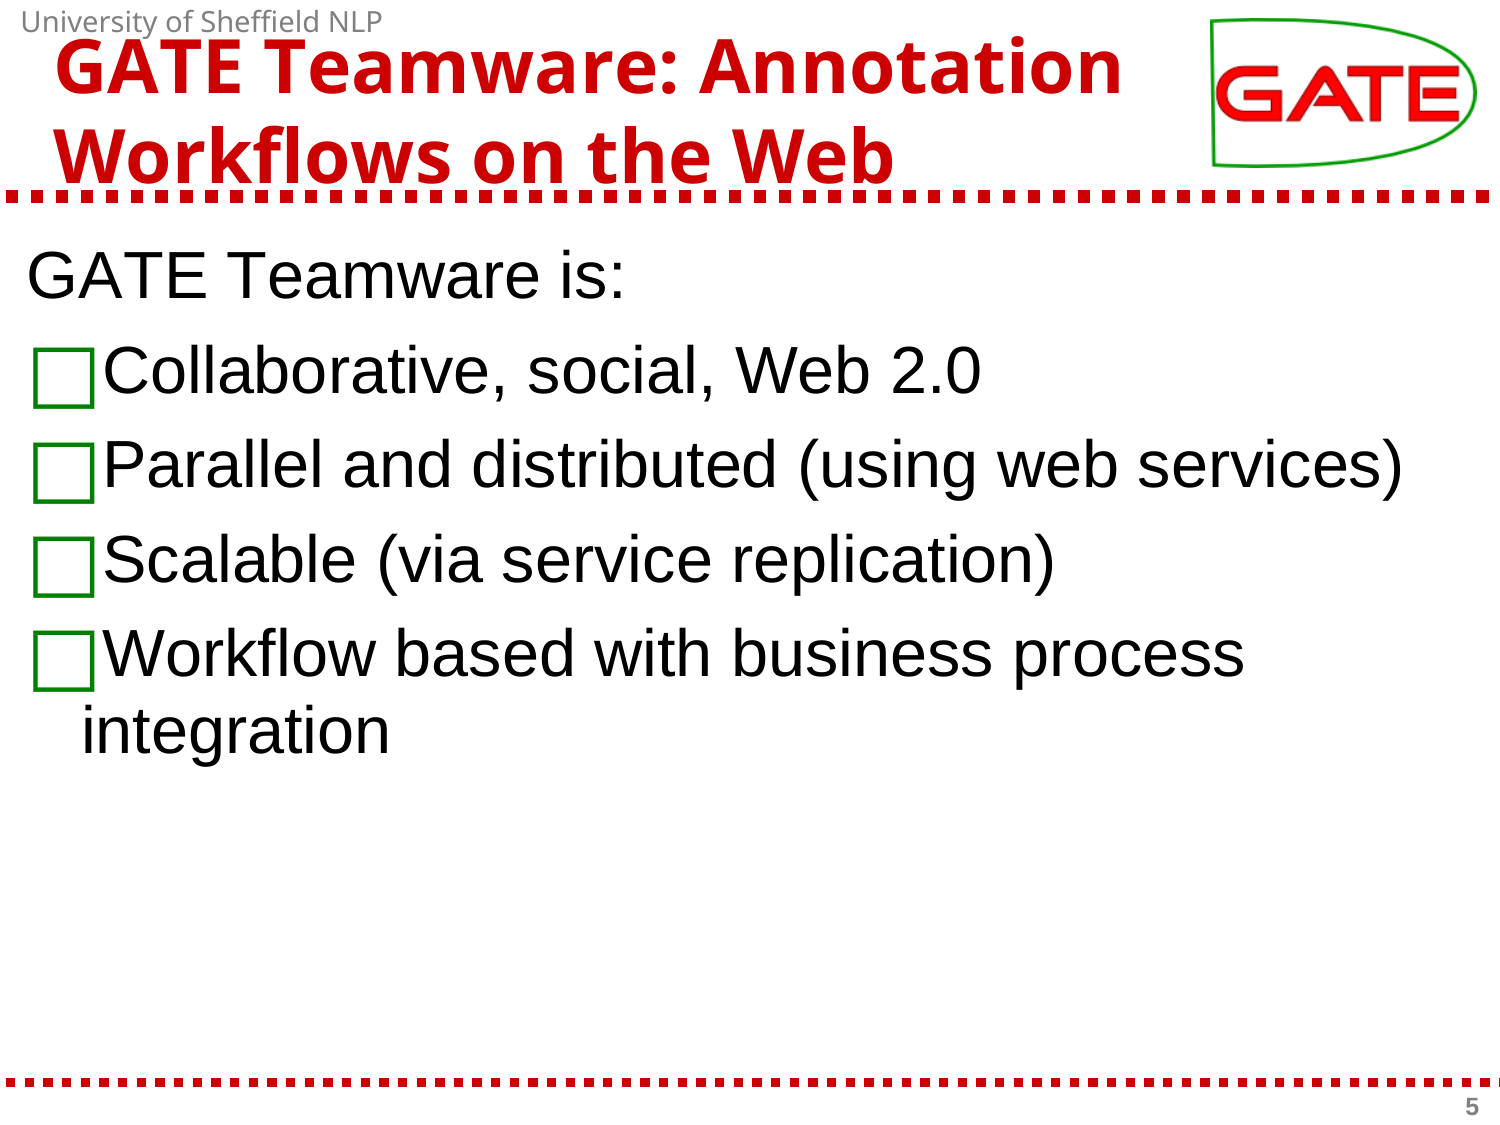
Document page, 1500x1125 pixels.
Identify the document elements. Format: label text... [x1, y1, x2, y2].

text_box <number> [1144, 1082, 1495, 1125]
title GATE Teamware: Annotation Workflows on the Web [53, 18, 1304, 199]
list GATE Teamware is: Collaborative, social, Web 2.0 Parallel and distributed (using web services)‏ Scalable (via service replication)‏ Workflow based with business process integration [26, 236, 1474, 1047]
picture [1304, 18, 1477, 168]
